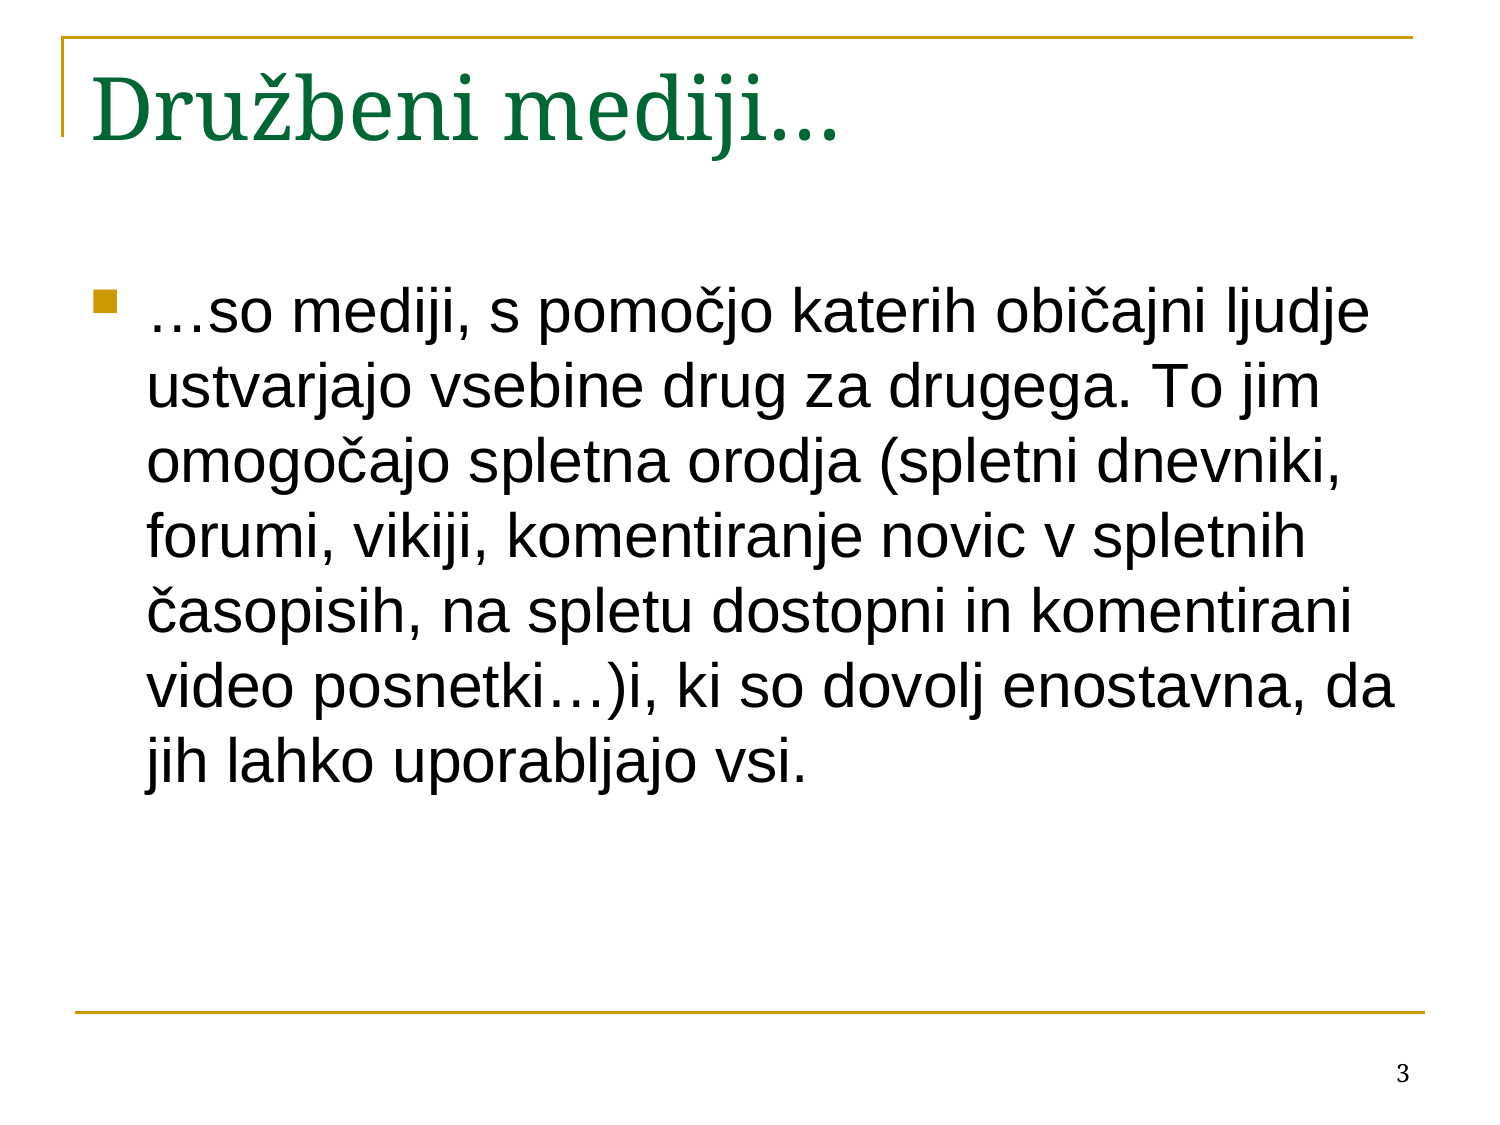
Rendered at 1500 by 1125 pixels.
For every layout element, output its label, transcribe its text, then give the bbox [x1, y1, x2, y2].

title Družbeni mediji… [75, 45, 1426, 233]
text_box <number> [1074, 1024, 1426, 1100]
list …so mediji, s pomočjo katerih običajni ljudje ustvarjajo vsebine drug za drugega. To jim omogočajo spletna orodja (spletni dnevniki, forumi, vikiji, komentiranje novic v spletnih časopisih, na spletu dostopni in komentirani video posnetki…)i, ki so dovolj enostavna, da jih lahko uporabljajo vsi. [75, 262, 1426, 1006]
